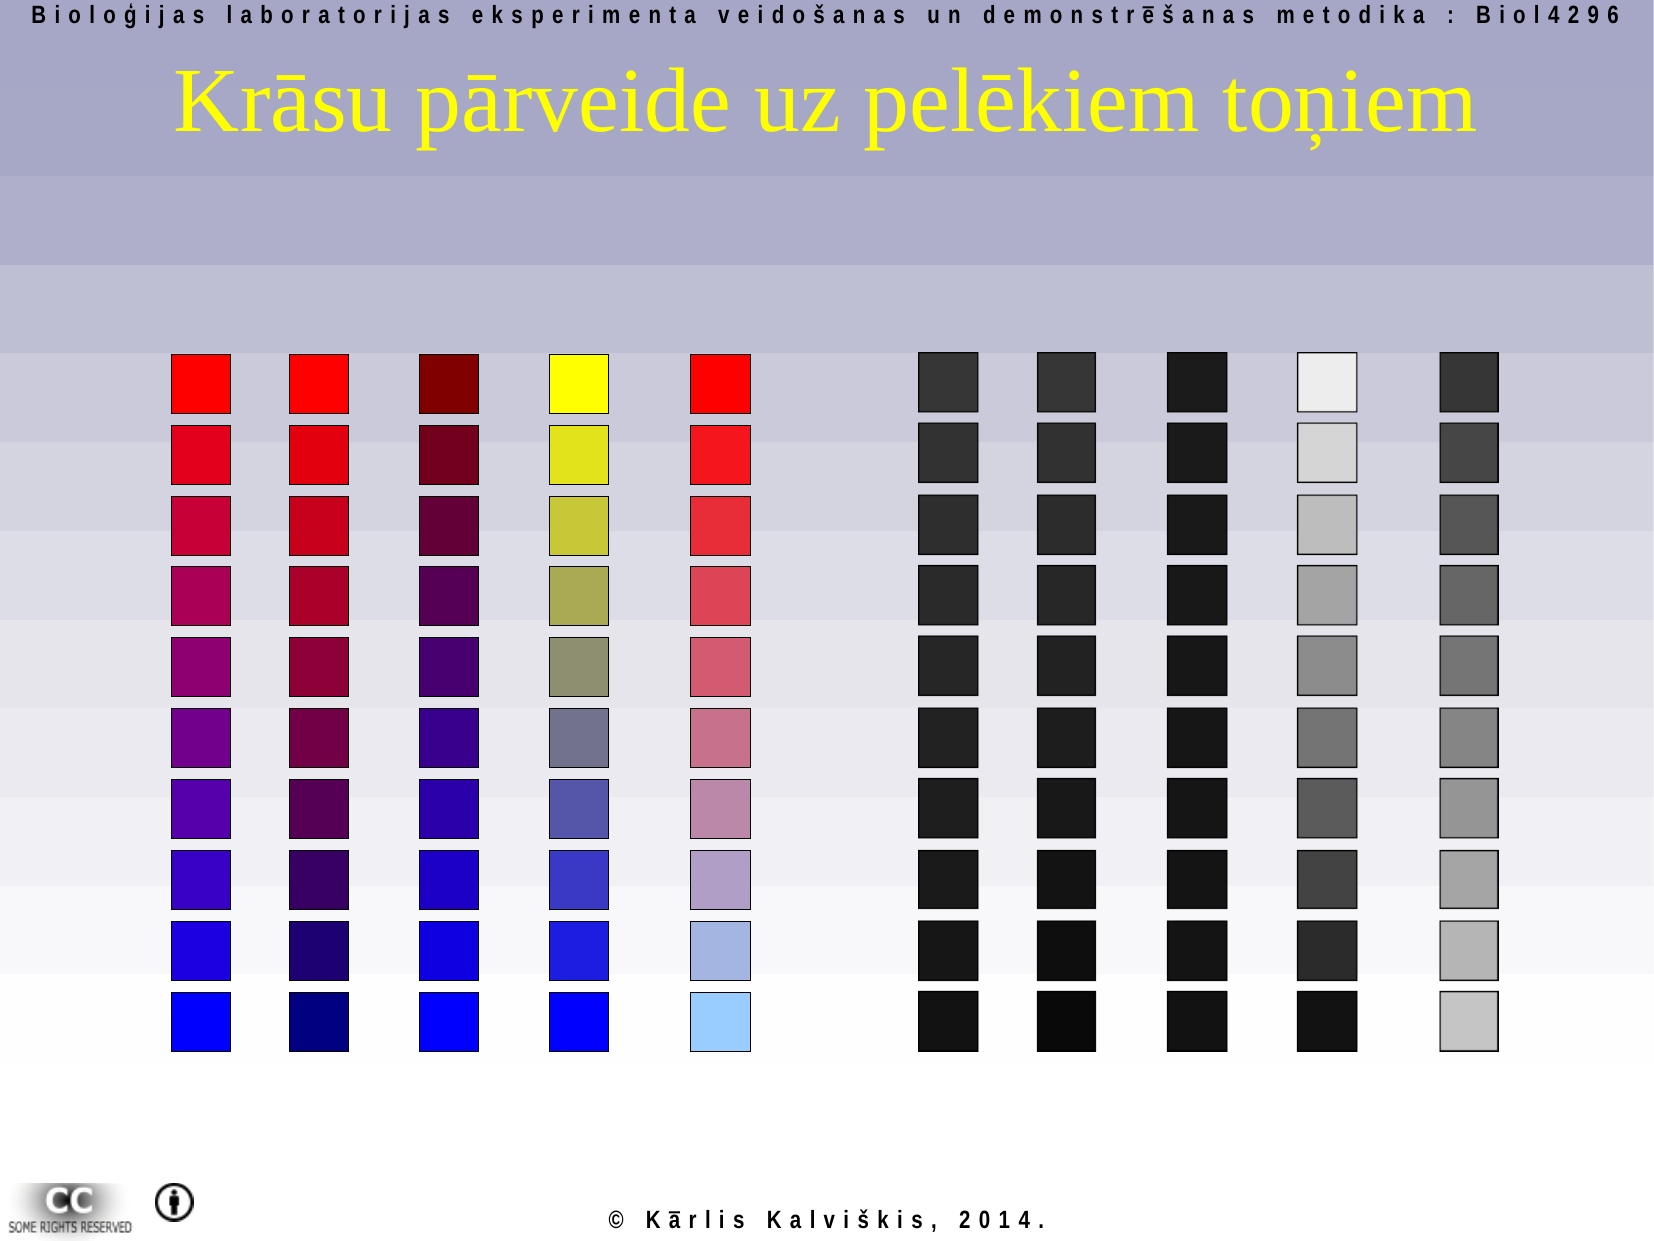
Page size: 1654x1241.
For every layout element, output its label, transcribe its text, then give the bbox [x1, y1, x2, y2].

title Krāsu pārveide uz pelēkiem toņiem [29, 49, 1625, 296]
text_box [289, 566, 349, 626]
text_box [549, 708, 609, 768]
text_box [171, 425, 231, 485]
text_box [690, 921, 751, 981]
text_box [690, 708, 751, 768]
text_box [549, 992, 609, 1052]
text_box [171, 496, 231, 556]
text_box [171, 992, 231, 1052]
text_box [171, 637, 231, 697]
text_box [289, 708, 349, 768]
text_box [419, 850, 479, 910]
text_box [419, 992, 479, 1052]
text_box [171, 354, 231, 414]
text_box [419, 425, 479, 485]
text_box [549, 921, 609, 981]
text_box [549, 850, 609, 910]
text_box [549, 354, 609, 414]
text_box [171, 850, 231, 910]
text_box [690, 425, 751, 485]
text_box [419, 354, 479, 414]
text_box [419, 637, 479, 697]
text_box [419, 496, 479, 556]
text_box [690, 566, 751, 626]
text_box [289, 496, 349, 556]
text_box [289, 425, 349, 485]
picture [0, 0, 1654, 1241]
text_box [171, 921, 231, 981]
text_box [549, 566, 609, 626]
text_box [549, 779, 609, 839]
text_box [289, 354, 349, 414]
text_box [690, 637, 751, 697]
text_box [419, 921, 479, 981]
text_box [171, 566, 231, 626]
text_box [419, 779, 479, 839]
text_box [289, 921, 349, 981]
text_box [549, 637, 609, 697]
text_box [419, 566, 479, 626]
text_box [549, 425, 609, 485]
text_box [289, 992, 349, 1052]
text_box [419, 708, 479, 768]
text_box [690, 992, 751, 1052]
text_box [690, 496, 751, 556]
text_box [289, 637, 349, 697]
text_box [171, 708, 231, 768]
text_box [690, 850, 751, 910]
text_box [690, 354, 751, 414]
text_box [549, 496, 609, 556]
text_box [289, 779, 349, 839]
text_box [690, 779, 751, 839]
text_box [289, 850, 349, 910]
text_box [171, 779, 231, 839]
